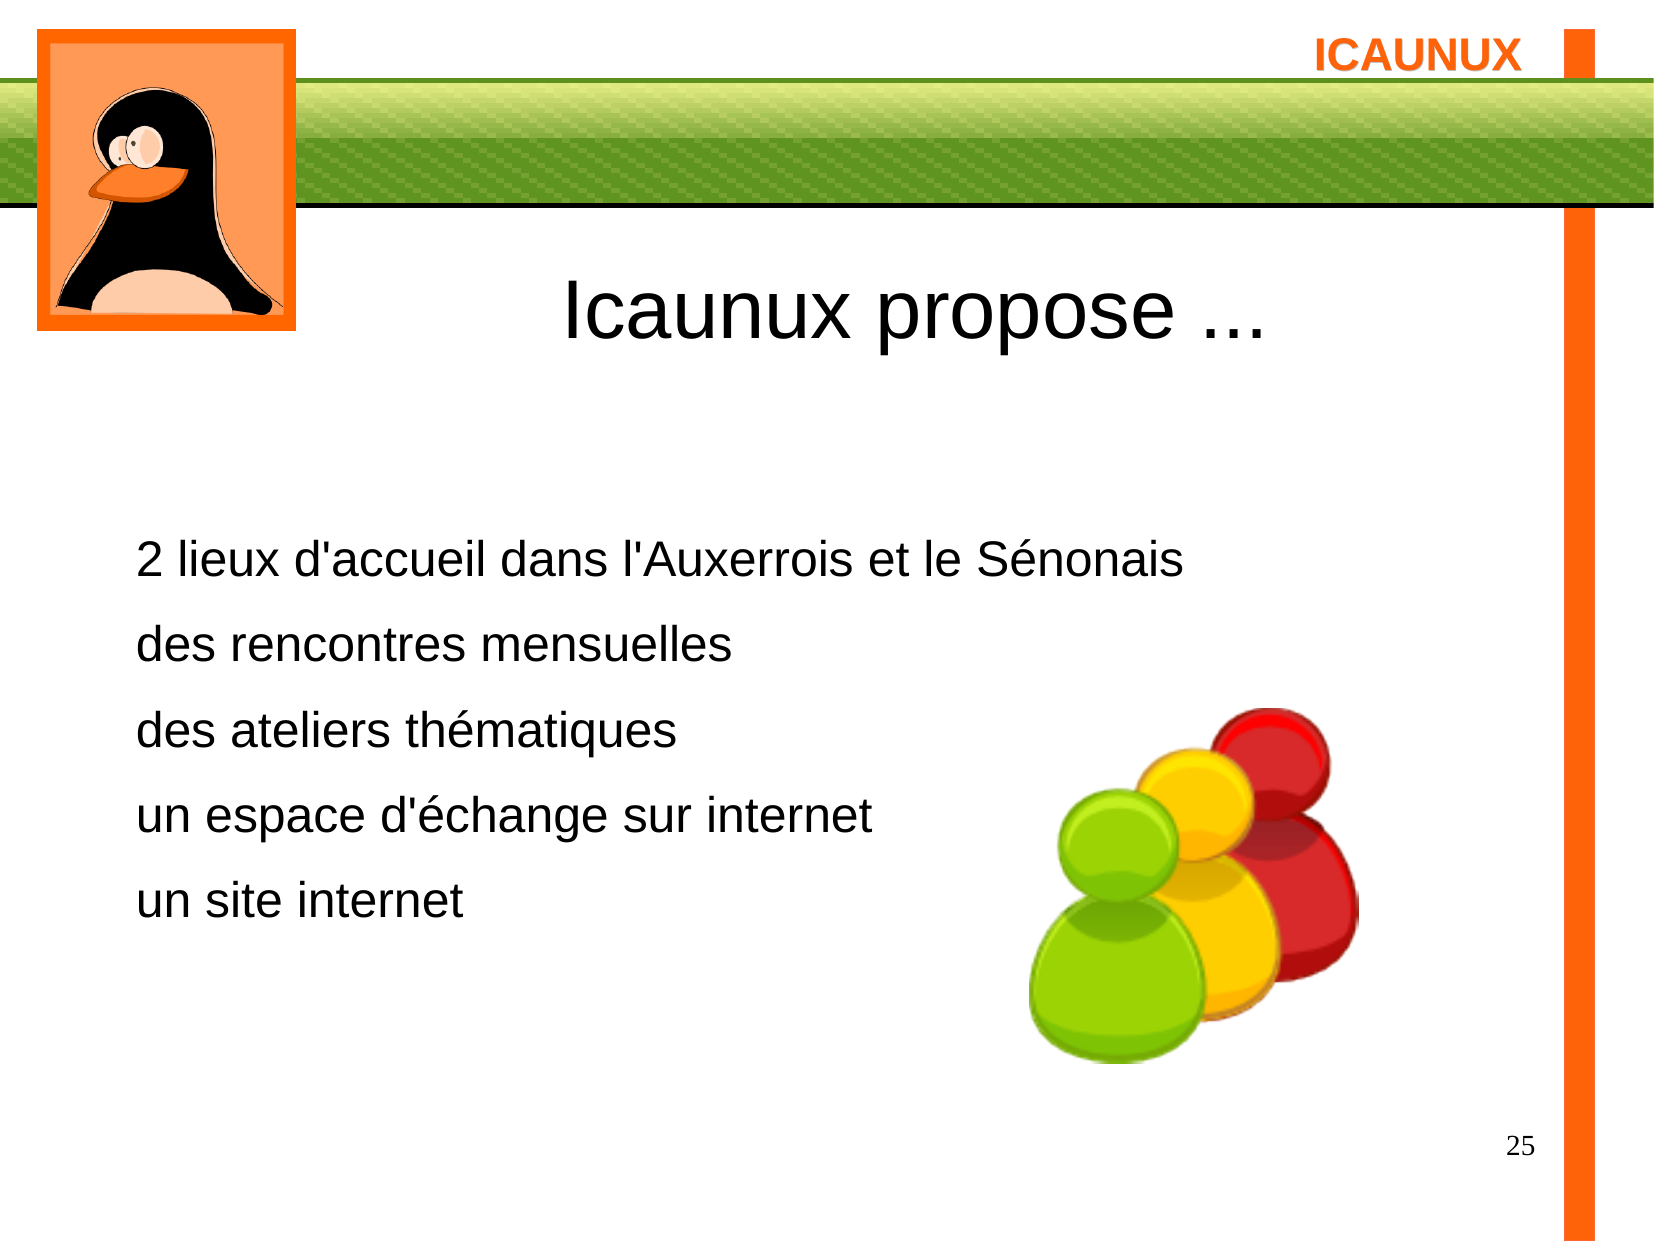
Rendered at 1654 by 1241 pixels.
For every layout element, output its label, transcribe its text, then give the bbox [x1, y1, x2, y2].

list 2 lieux d'accueil dans l'Auxerrois et le Sénonais des rencontres mensuelles des ateliers thématiques un espace d'échange sur internet un site internet [118, 531, 1542, 1168]
picture [0, 29, 1654, 331]
title Icaunux propose ... [324, 235, 1506, 384]
picture [1029, 708, 1359, 1064]
